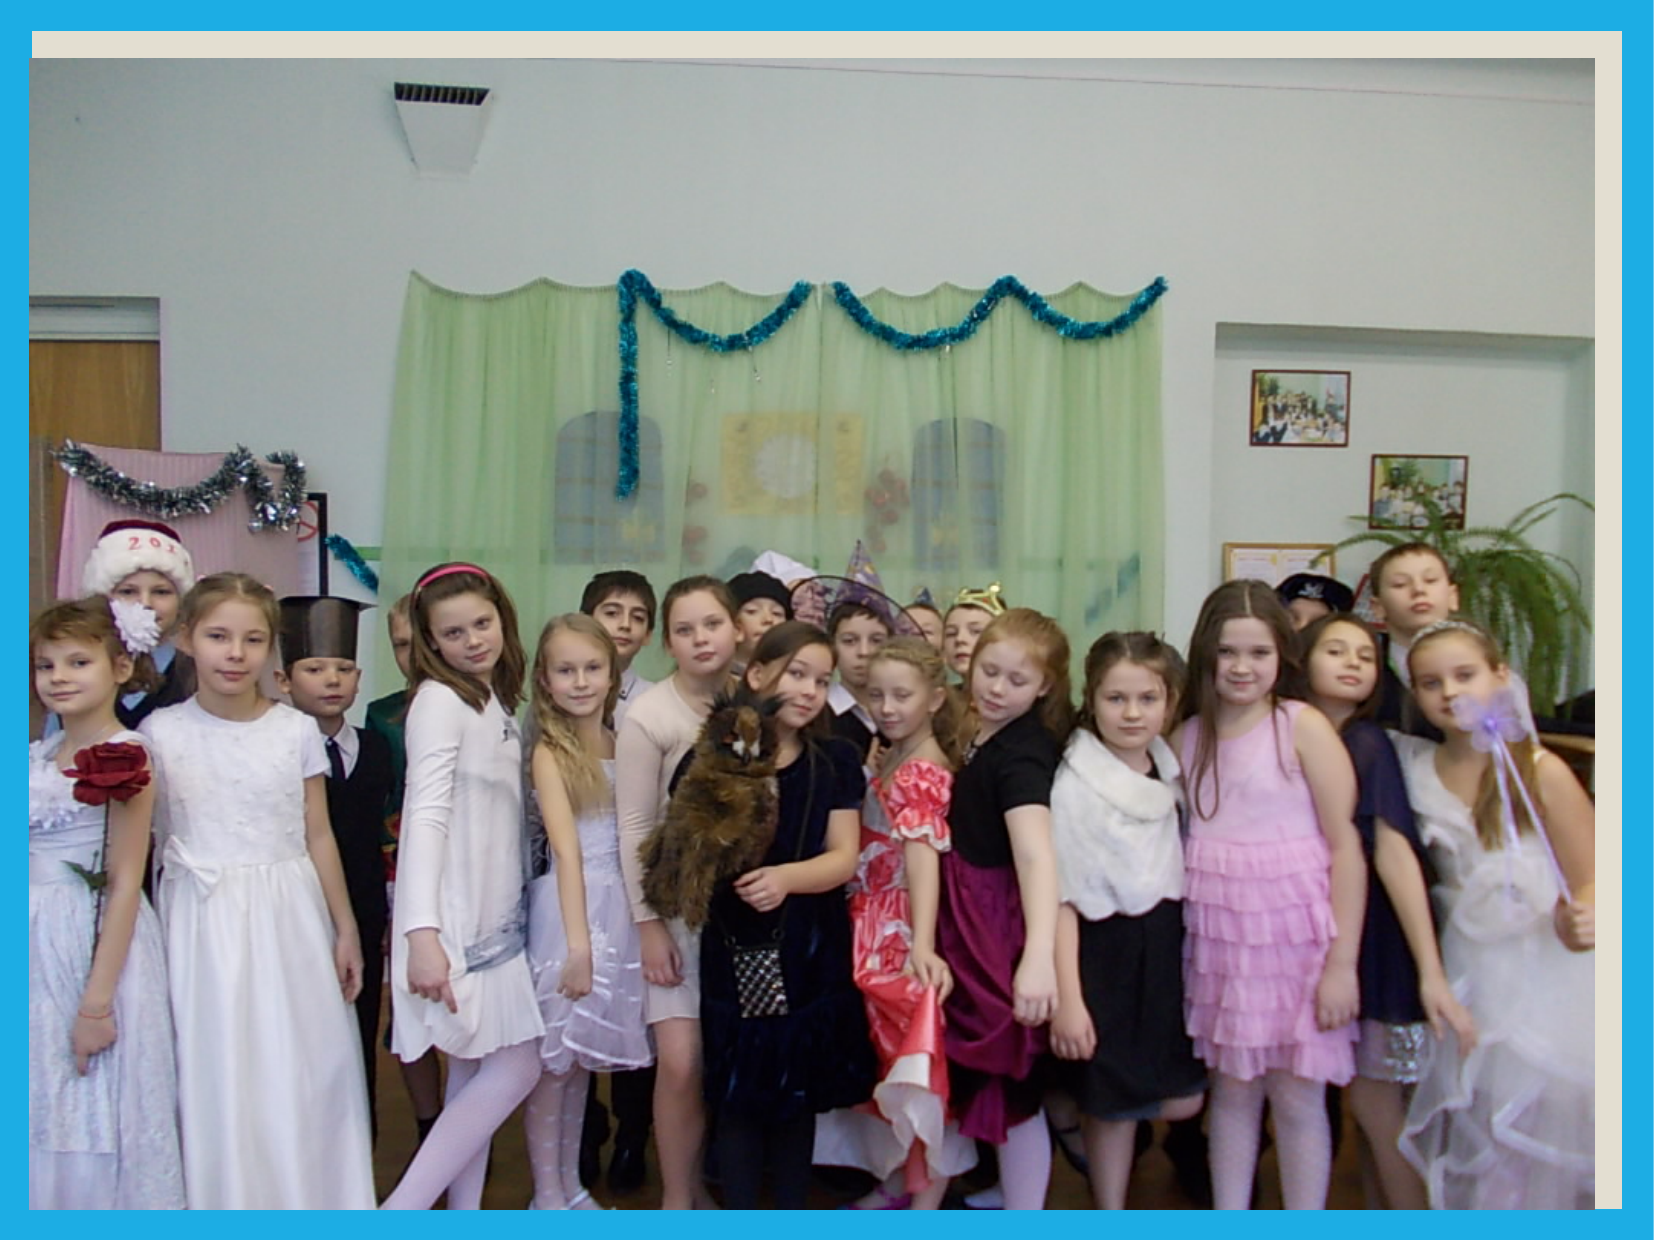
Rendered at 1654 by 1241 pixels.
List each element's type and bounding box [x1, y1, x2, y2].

picture [29, 59, 1595, 1210]
